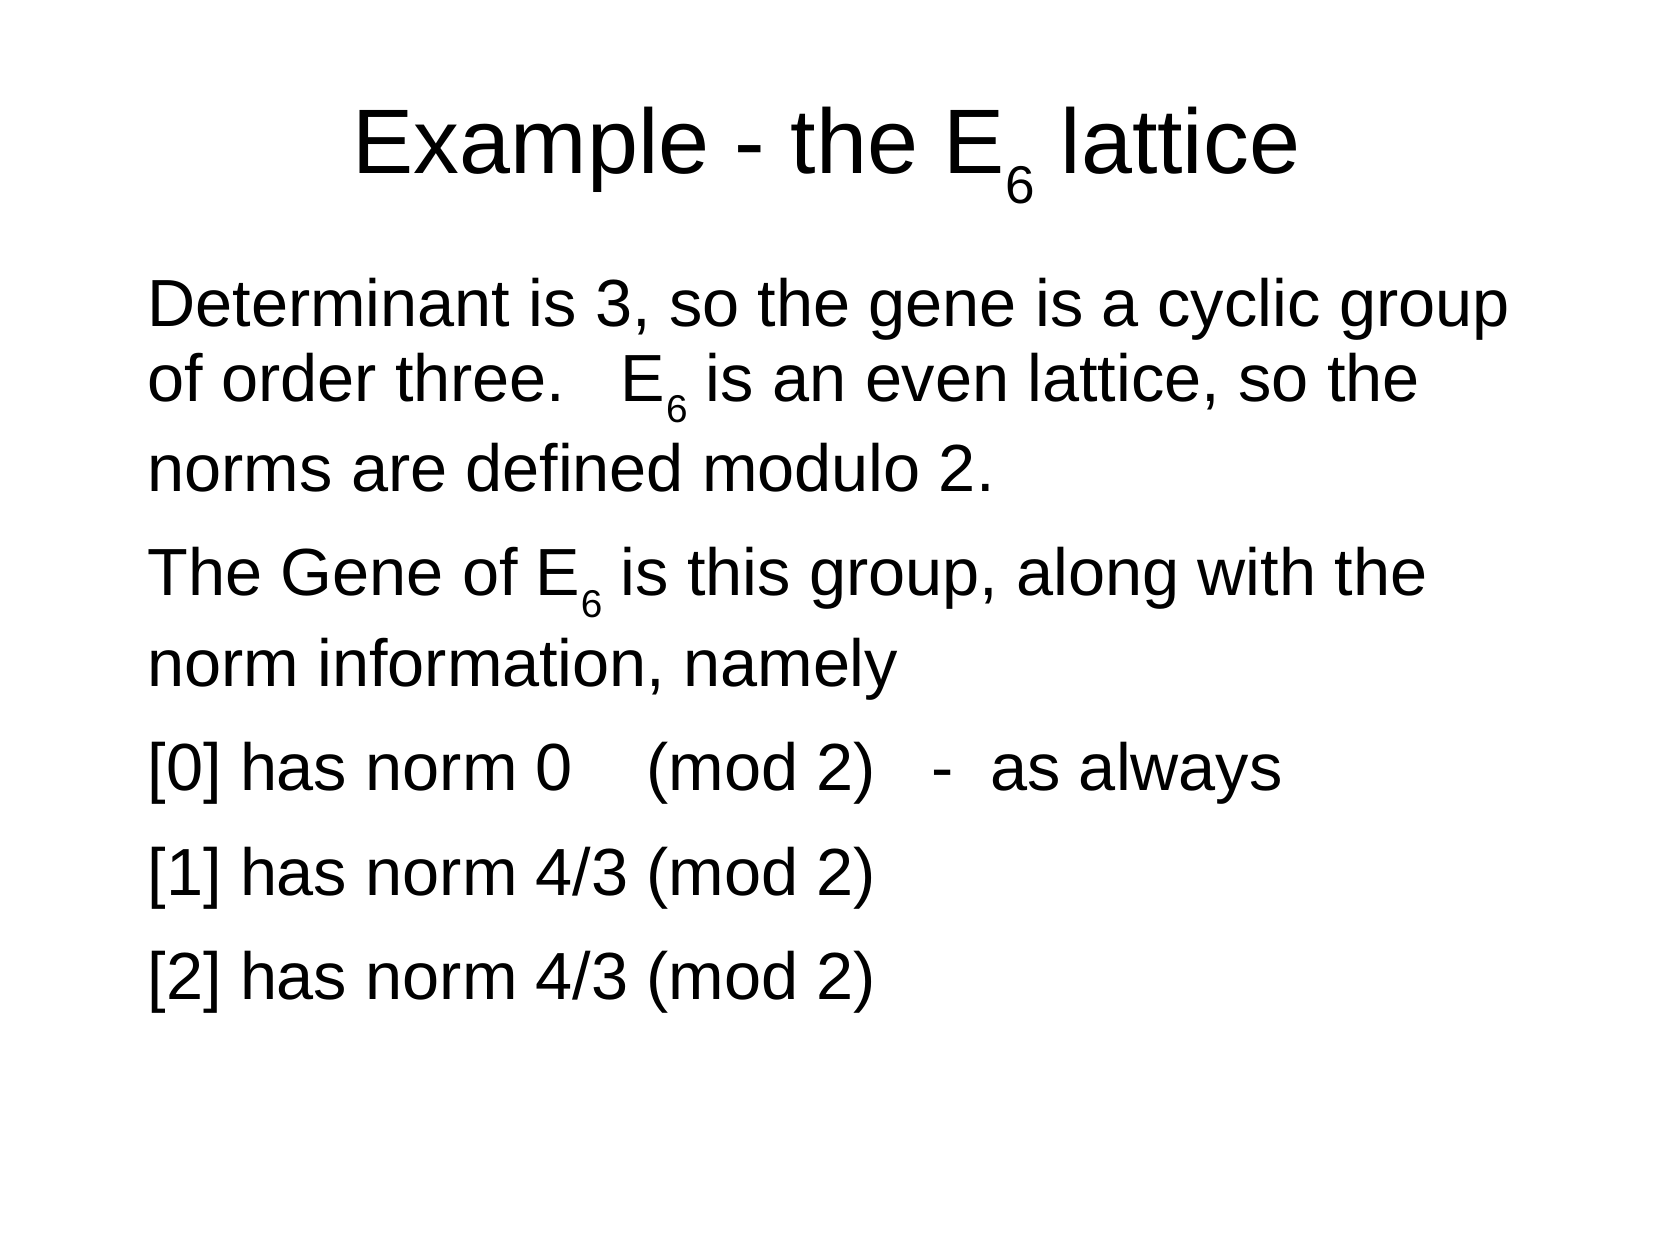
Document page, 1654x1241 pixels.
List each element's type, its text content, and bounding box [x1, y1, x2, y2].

list Determinant is 3, so the gene is a cyclic group of order three. E6 is an even lattice, so the norms are defined modulo 2. The Gene of E6 is this group, along with the norm information, namely [0] has norm 0 (mod 2) - as always [1] has norm 4/3 (mod 2) [2] has norm 4/3 (mod 2) [76, 265, 1565, 1085]
title Example - the E6 lattice [82, 49, 1571, 257]
